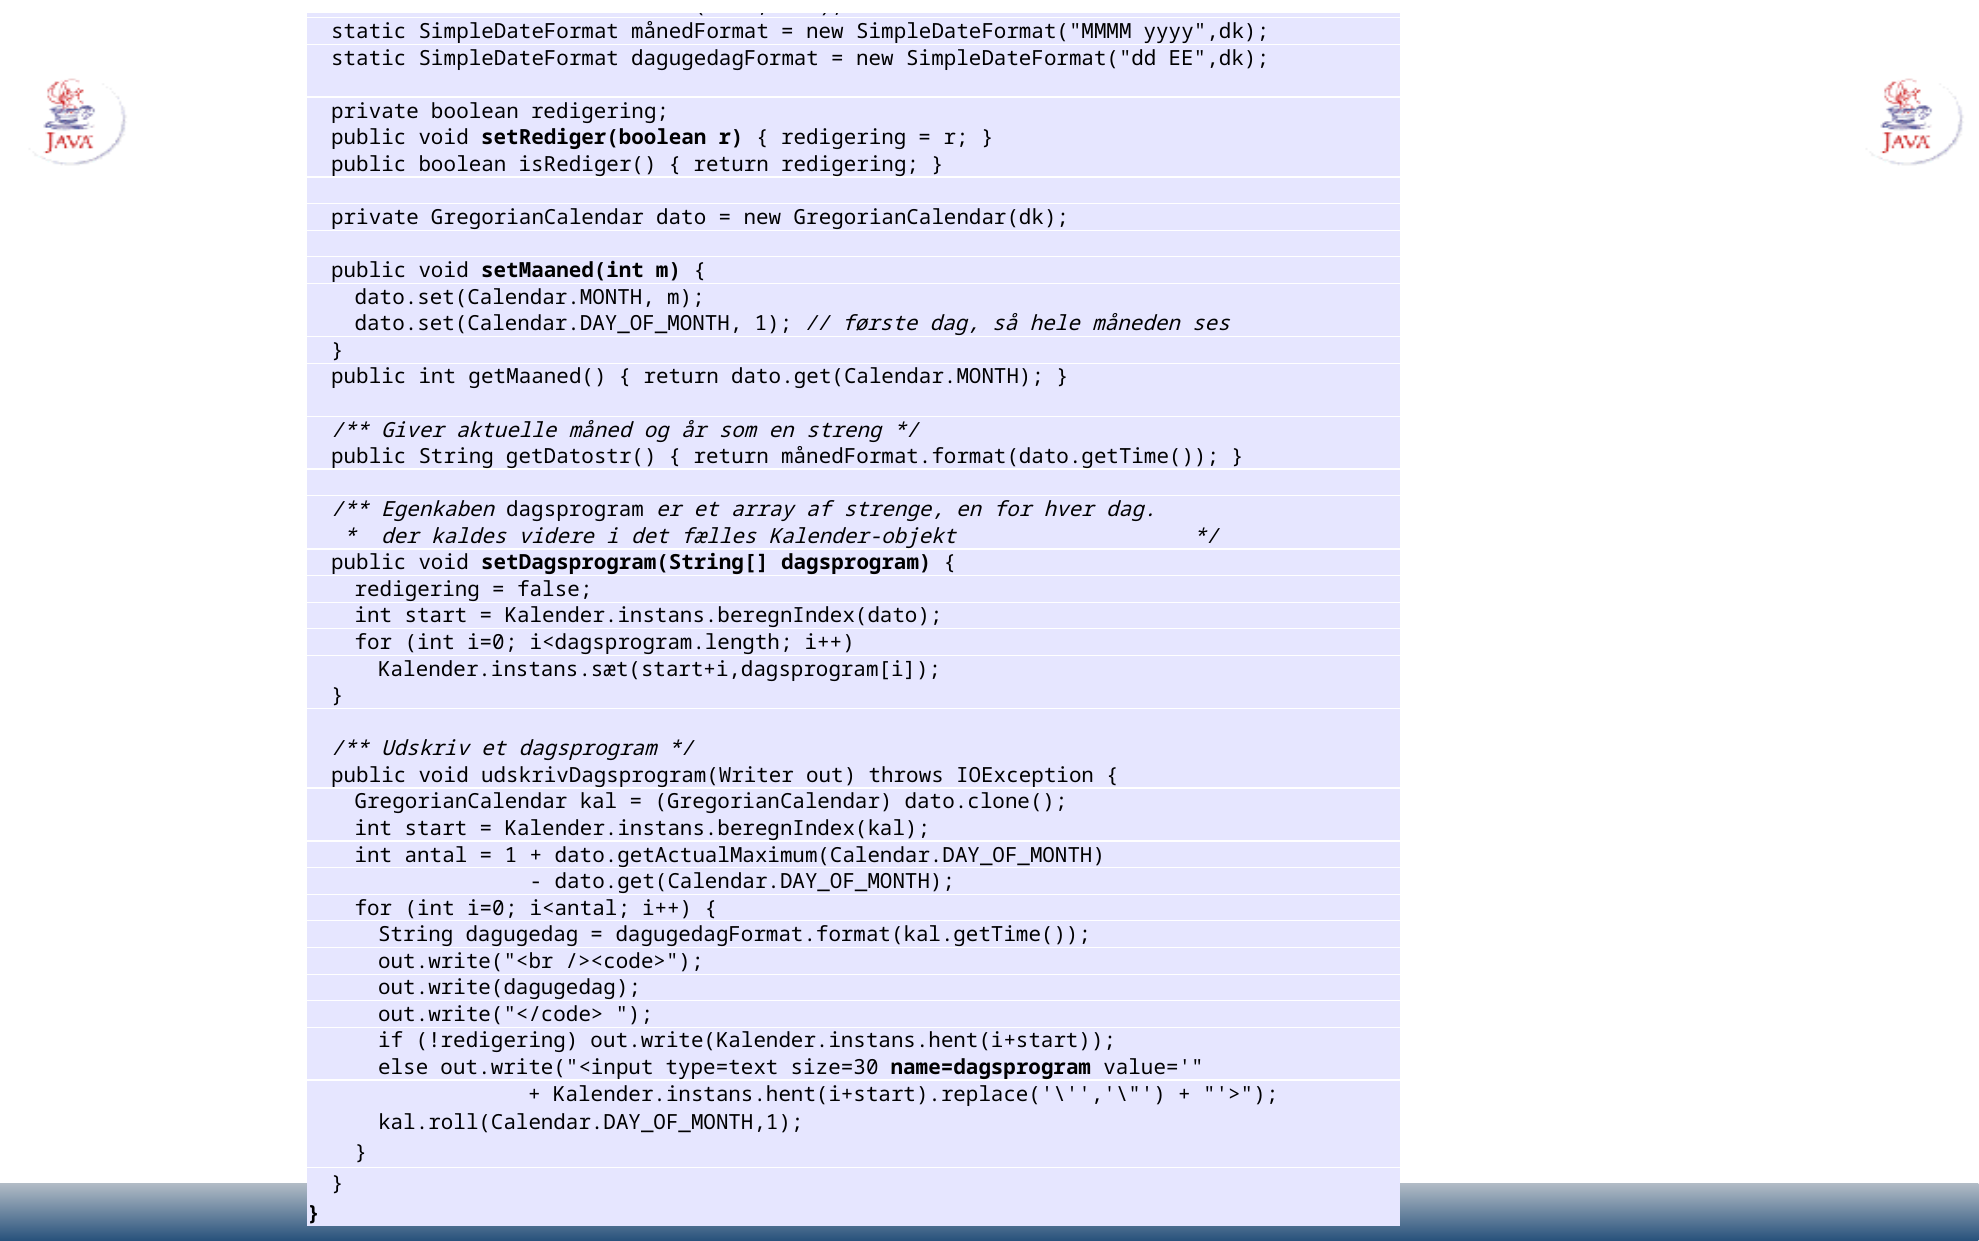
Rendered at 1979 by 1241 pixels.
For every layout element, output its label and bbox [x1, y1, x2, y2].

picture [12, 71, 131, 169]
chart [294, 13, 1413, 1226]
picture [1849, 71, 1968, 169]
